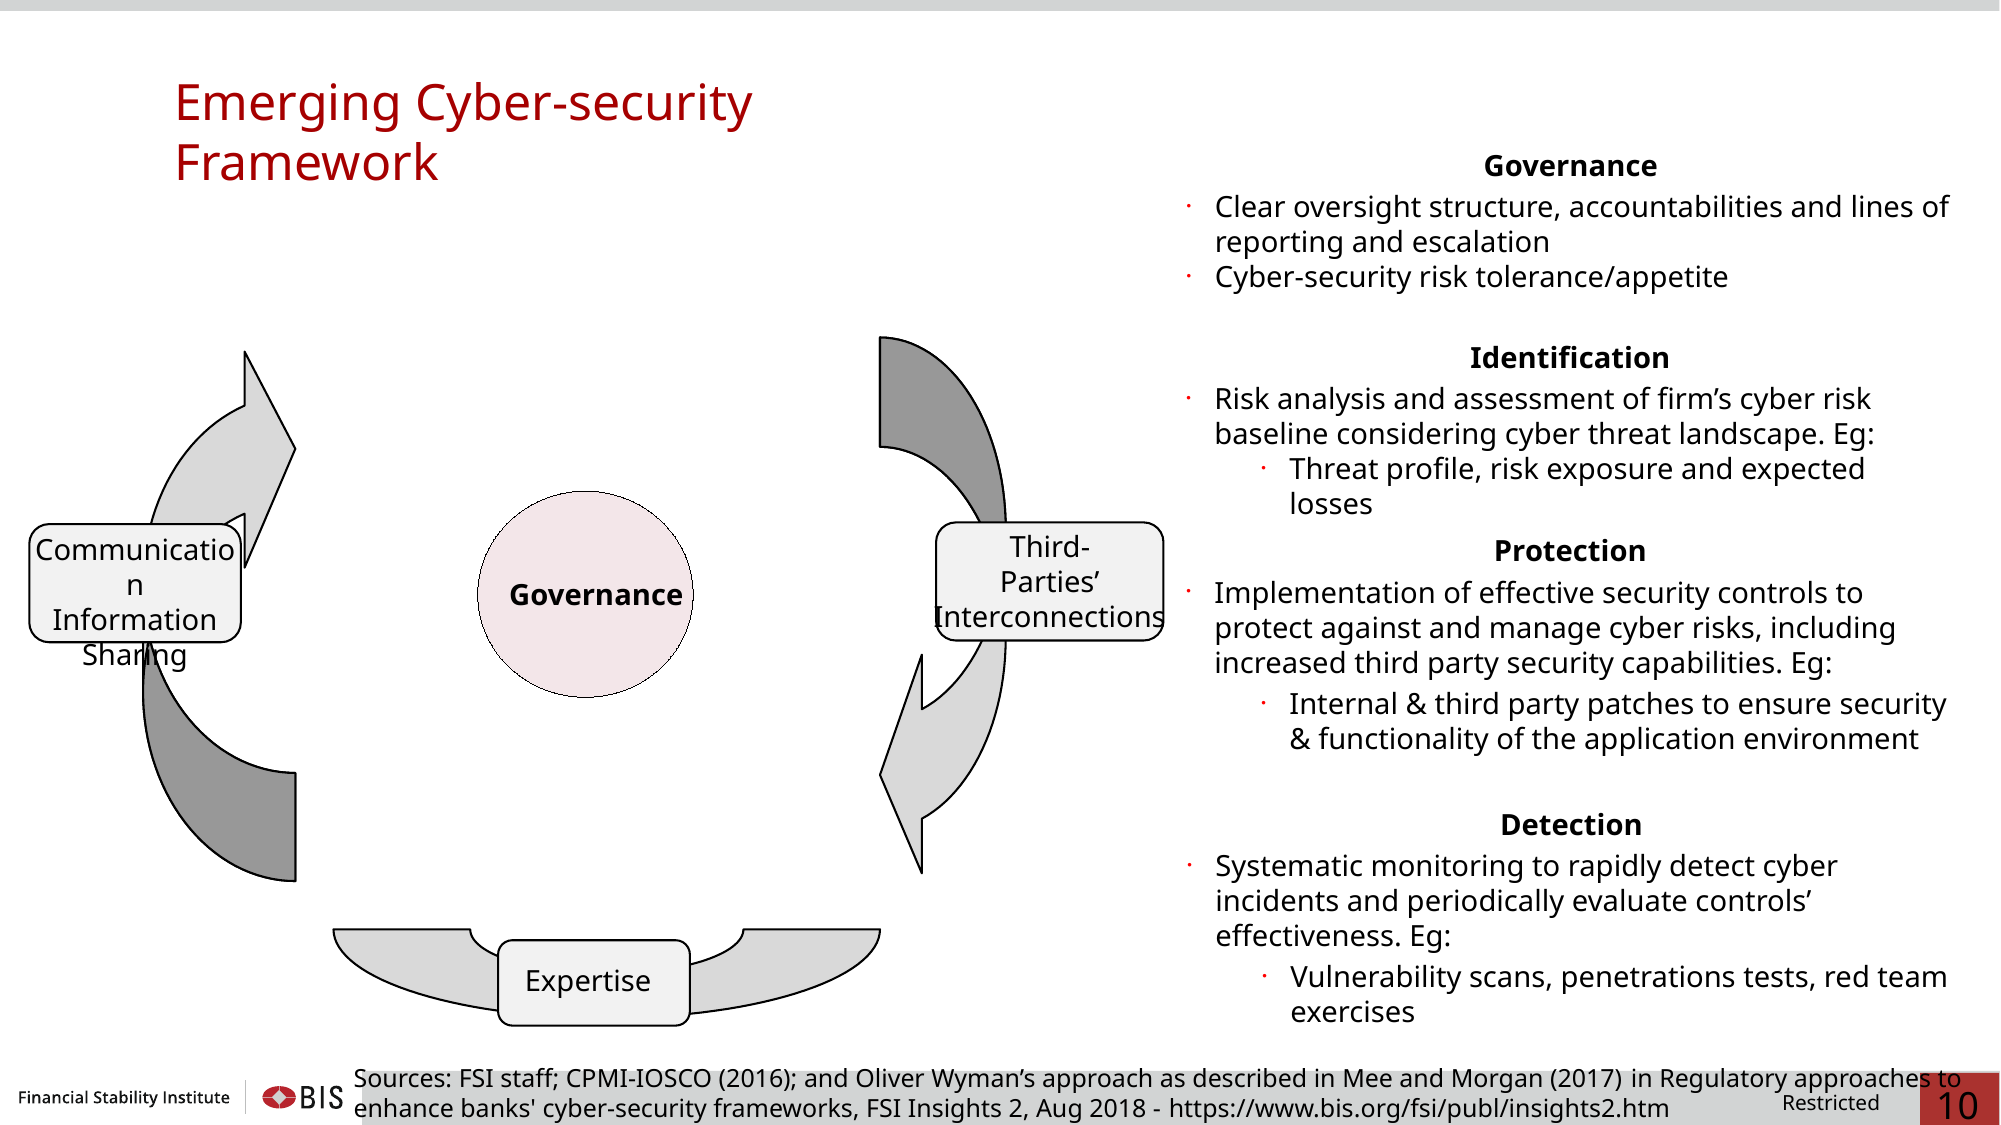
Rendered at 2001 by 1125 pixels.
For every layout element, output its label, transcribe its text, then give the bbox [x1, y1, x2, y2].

text_box Governance [477, 491, 694, 698]
text_box Sources: FSI staff; CPMI-IOSCO (2016); and Oliver Wyman’s approach as described in Mee and Morgan (2017) in Regulatory approaches to enhance banks' cyber-security frameworks, FSI Insights 2, Aug 2018 - https://www.bis.org/fsi/publ/insights2.htm [338, 1055, 2000, 1125]
picture [87, 231, 1089, 961]
text_box Identification Risk analysis and assessment of firm’s cyber risk baseline considering cyber threat landscape. Eg: Threat profile, risk exposure and expected losses [1171, 331, 1970, 525]
text_box Detection Systematic monitoring to rapidly detect cyber incidents and periodically evaluate controls’ effectiveness. Eg: Vulnerability scans, penetrations tests, red team exercises [1172, 798, 1971, 1036]
text_box [143, 679, 296, 882]
text_box [351, 940, 862, 1026]
text_box [150, 351, 296, 541]
text_box Communication Information Sharing [14, 524, 256, 679]
text_box Expertise [510, 955, 667, 1005]
picture [228, 515, 244, 524]
text_box Protection Implementation of effective security controls to protect against and manage cyber risks, including increased third party security capabilities. Eg: Internal & third party patches to ensure security & functionality of the application environment [1171, 525, 1970, 763]
title Emerging Cyber-security Framework [174, 70, 992, 146]
text_box Third- Parties’ Interconnections [907, 521, 1193, 641]
text_box Governance Clear oversight structure, accountabilities and lines of reporting and escalation Cyber-security risk tolerance/appetite [1171, 140, 1970, 301]
